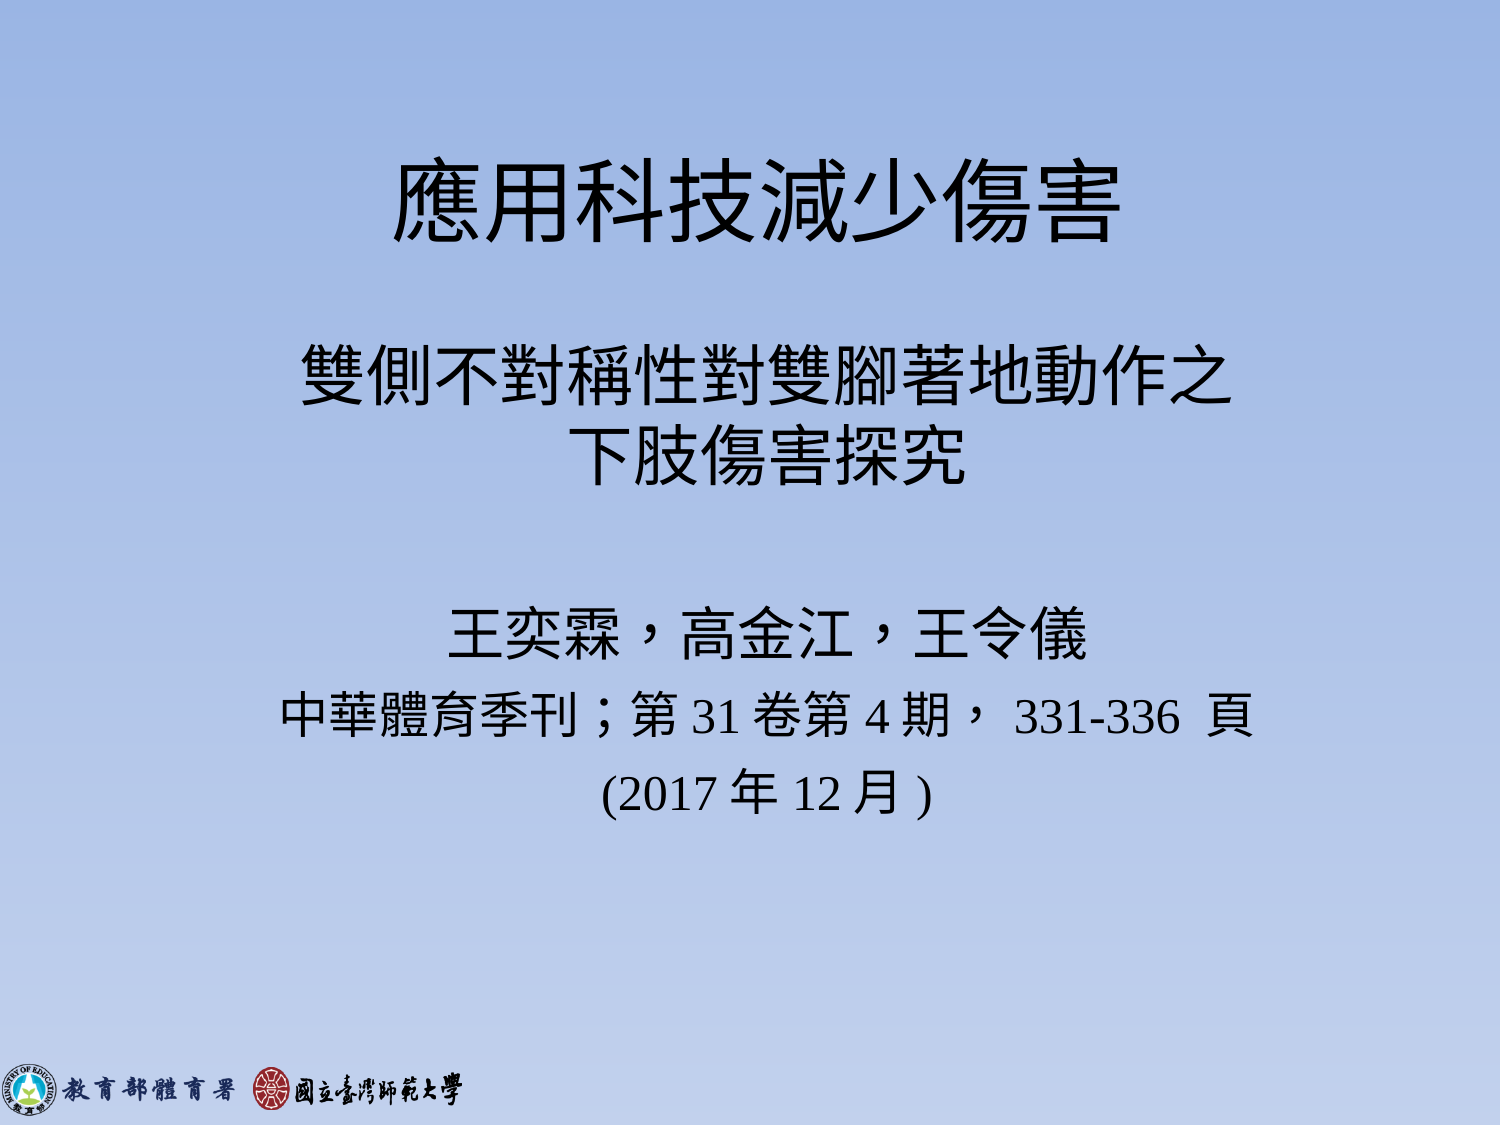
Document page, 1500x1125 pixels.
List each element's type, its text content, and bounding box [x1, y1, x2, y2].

picture [253, 1067, 462, 1110]
picture [0, 1051, 243, 1125]
subtitle 雙側不對稱性對雙腳著地動作之 下肢傷害探究 王奕霖，高金江，王令儀 中華體育季刊；第31卷第4期，331-336 頁 (2017年12月) [242, 326, 1293, 561]
title 應用科技減少傷害 [121, 78, 1397, 320]
